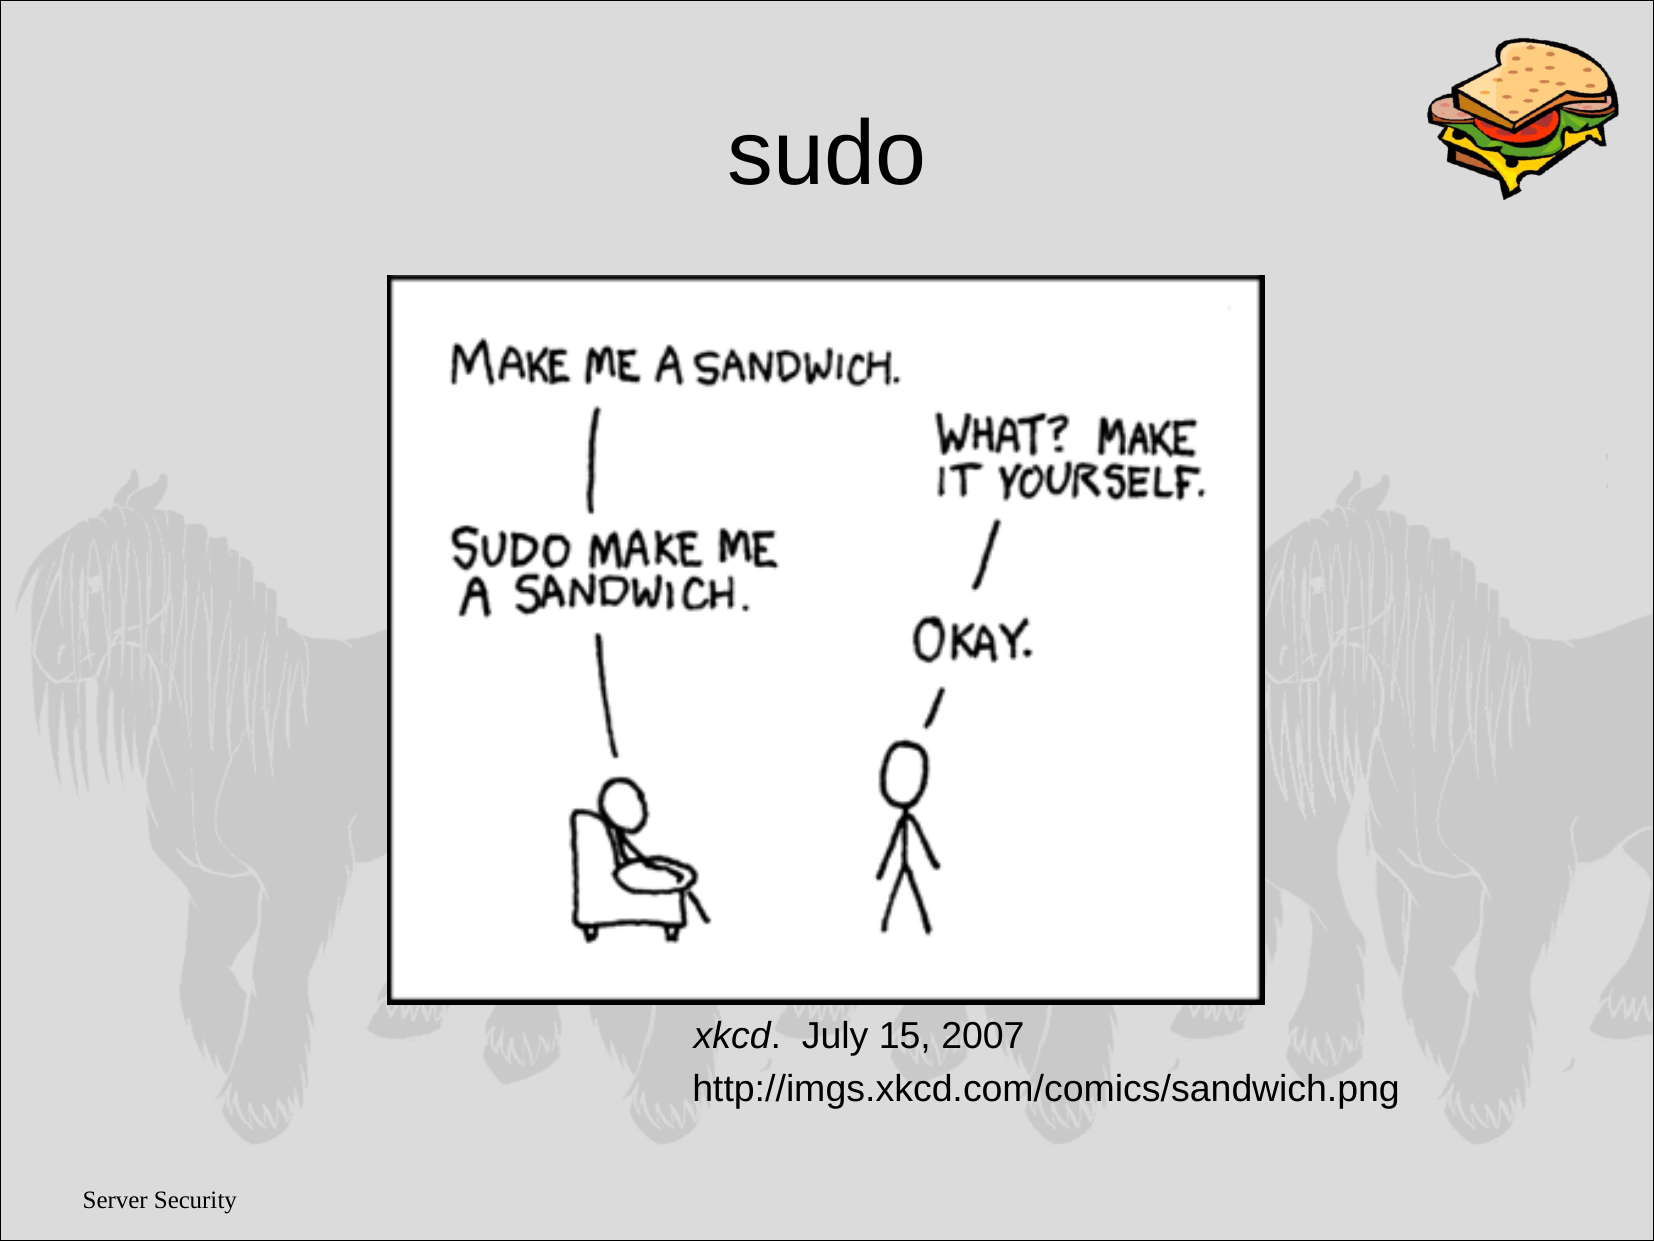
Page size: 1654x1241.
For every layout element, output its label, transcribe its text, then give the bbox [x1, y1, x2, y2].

picture [1425, 37, 1621, 201]
text_box xkcd. July 15, 2007 [678, 1006, 1417, 1078]
picture [387, 275, 1265, 1005]
title sudo [82, 49, 1571, 257]
text_box http://imgs.xkcd.com/comics/sandwich.png [677, 1059, 1415, 1131]
